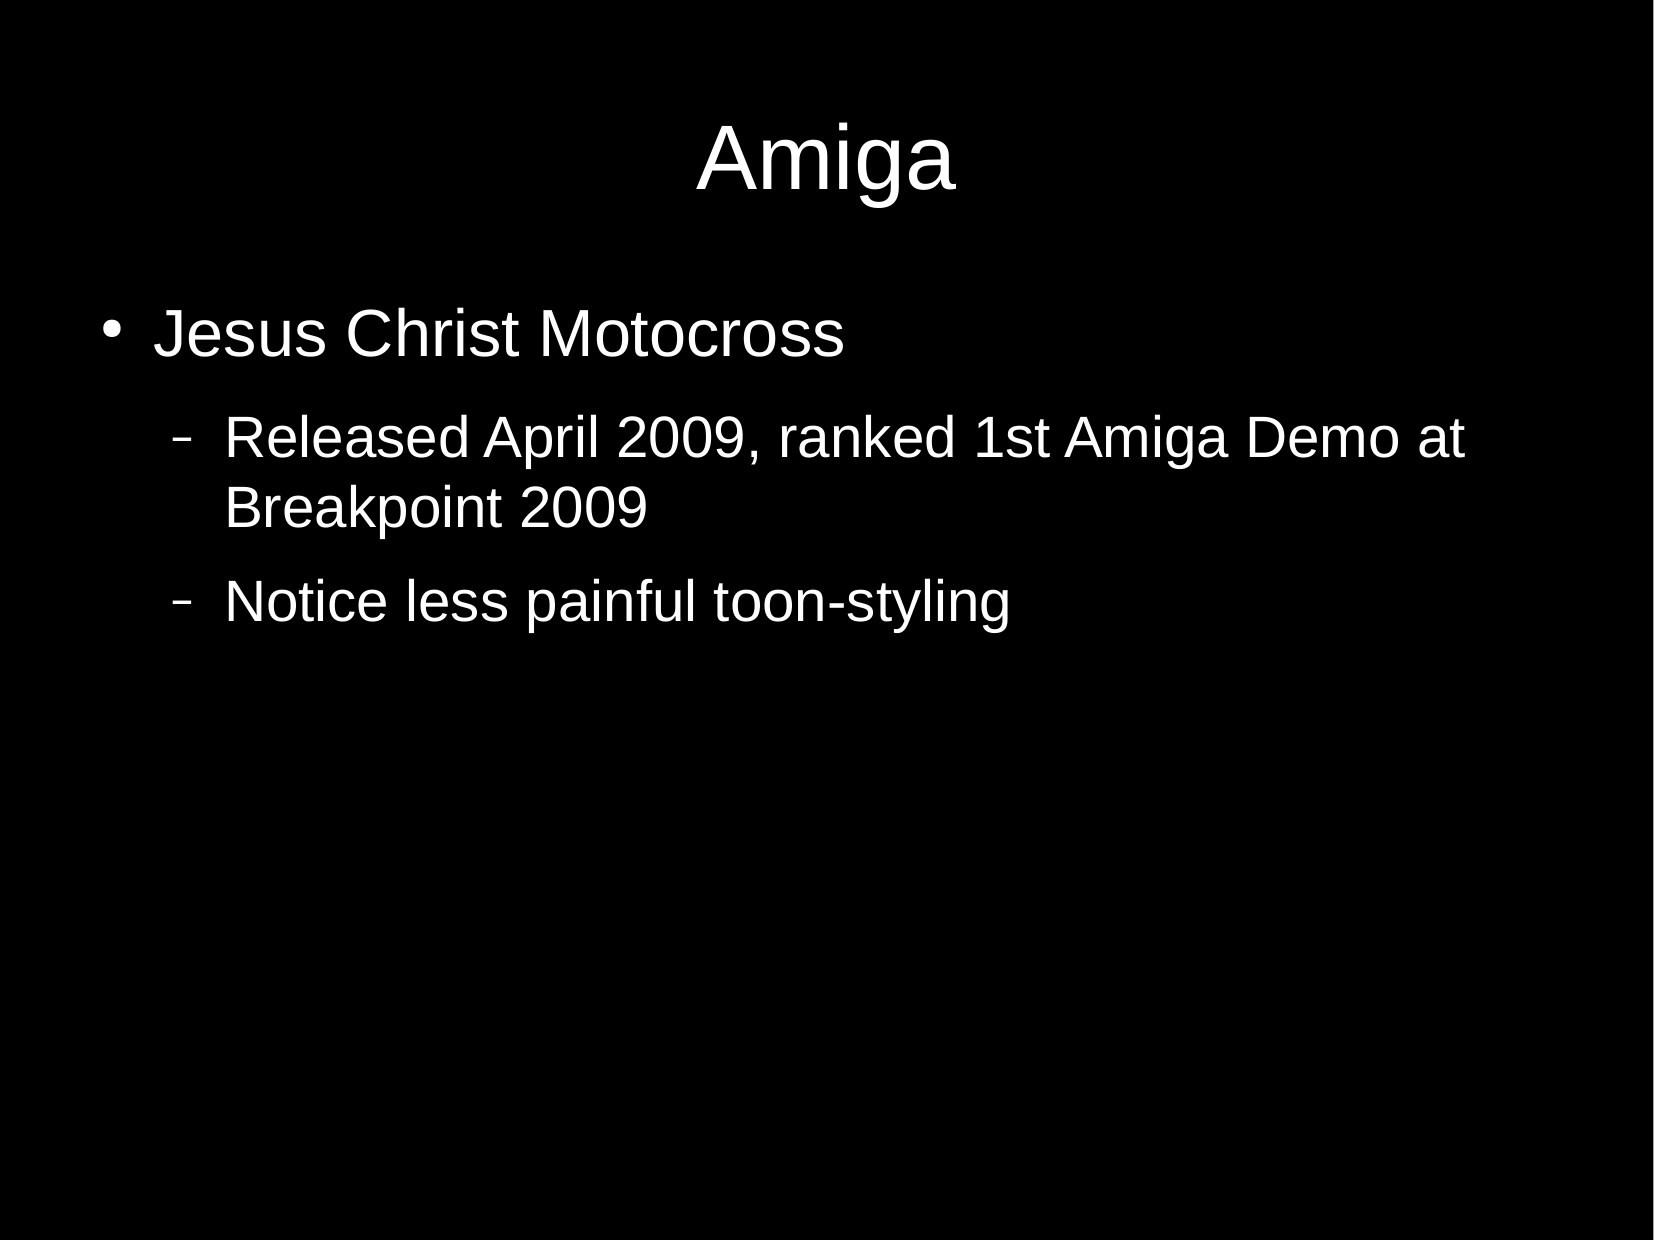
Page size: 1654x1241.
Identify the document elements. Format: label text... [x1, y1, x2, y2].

list Jesus Christ Motocross Released April 2009, ranked 1st Amiga Demo at Breakpoint 2009 Notice less painful toon-styling [82, 290, 1571, 1109]
title Amiga [82, 56, 1571, 249]
